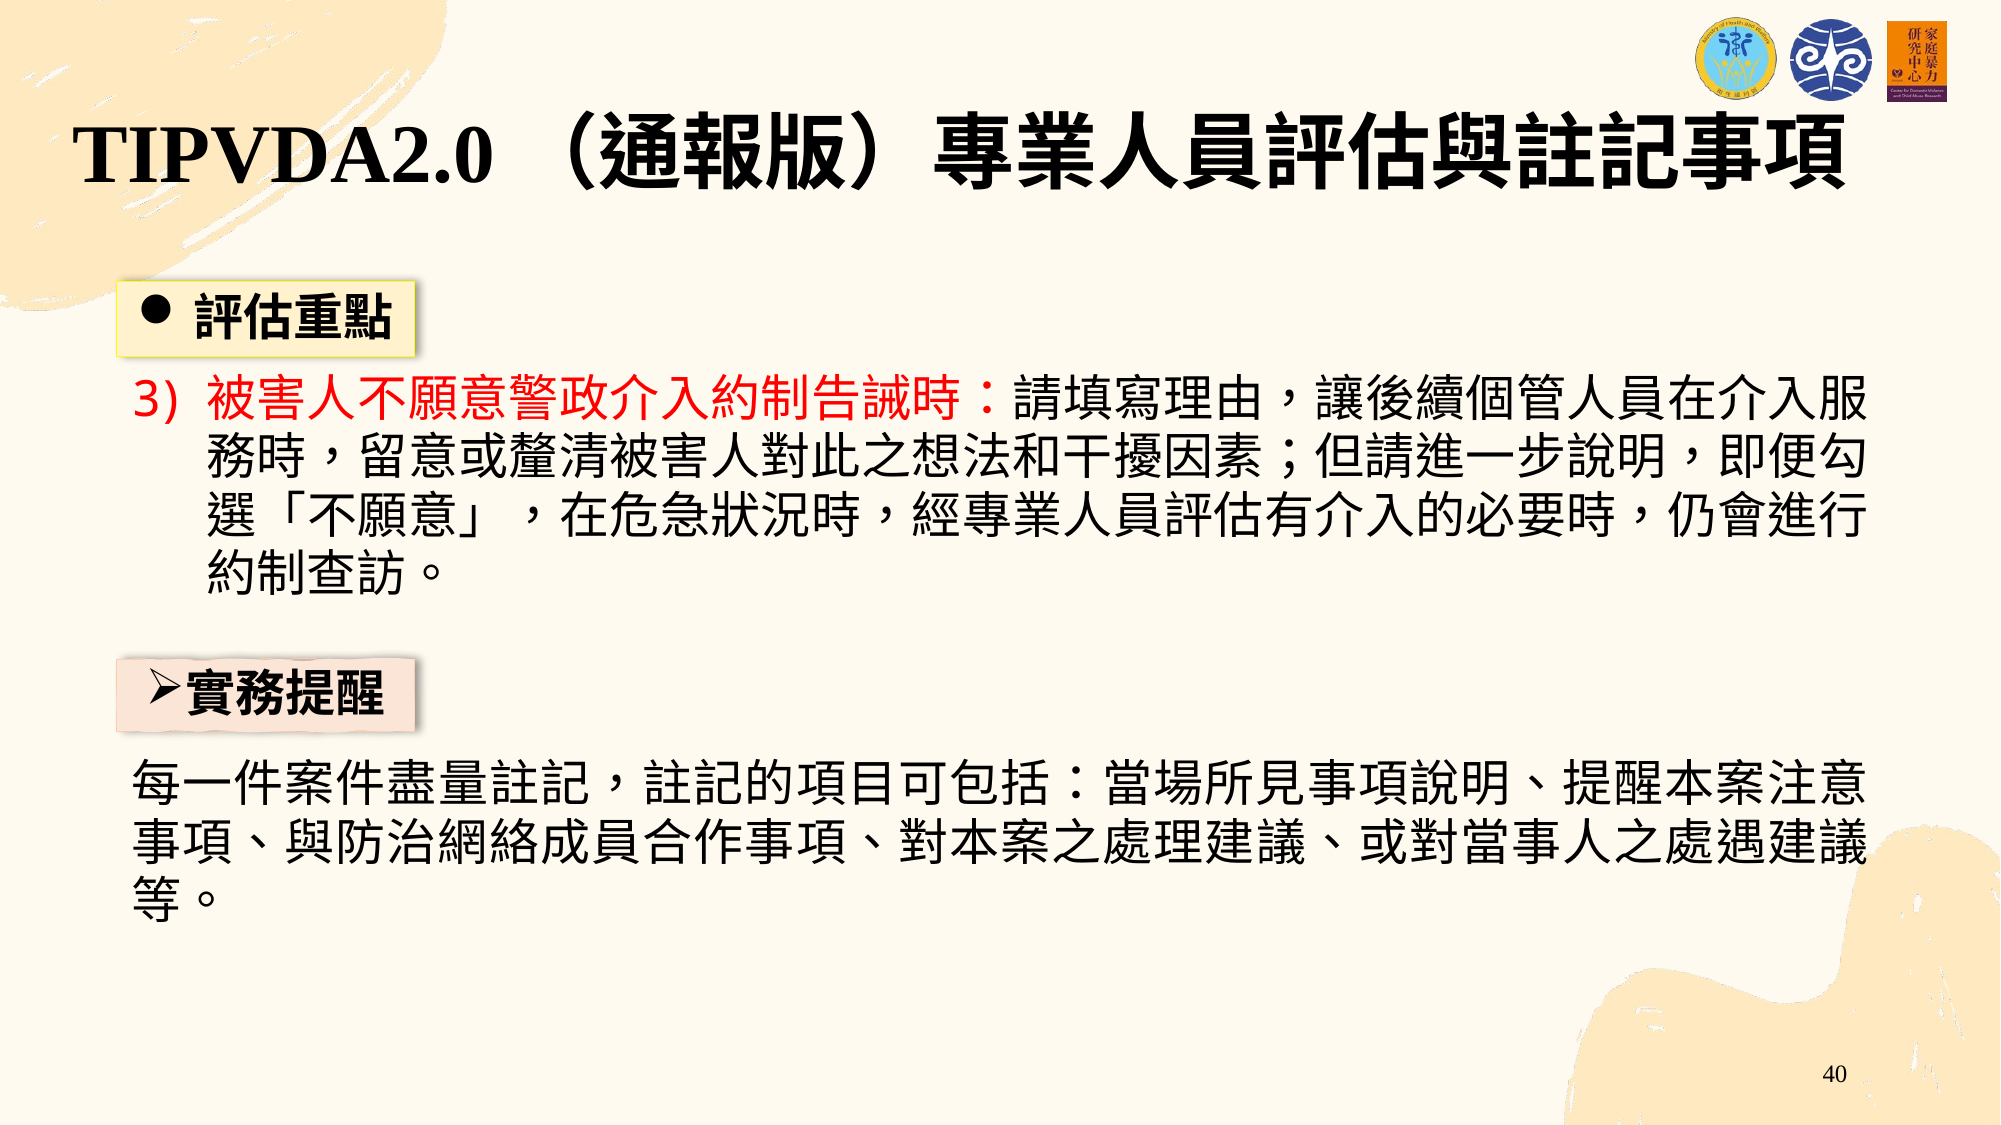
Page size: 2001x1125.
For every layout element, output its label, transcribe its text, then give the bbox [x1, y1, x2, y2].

list 評估重點 [116, 281, 415, 357]
title TIPVDA2.0（通報版）專業人員評估與註記事項 [57, 47, 2000, 265]
picture [1695, 17, 1947, 47]
text_box 實務提醒 [116, 657, 415, 733]
picture [0, 0, 478, 354]
text_box 每一件案件盡量註記，註記的項目可包括：當場所見事項說明、提醒本案注意事項、與防治網絡成員合作事項、對本案之處理建議、或對當事人之處遇建議等。 [116, 746, 1884, 956]
picture [1462, 799, 2001, 1125]
text_box 被害人不願意警政介入約制告誡時：請填寫理由，讓後續個管人員在介入服務時，留意或釐清被害人對此之想法和干擾因素；但請進一步說明，即便勾選「不願意」，在危急狀況時，經專業人員評估有介入的必要時，仍會進行約制查訪。 [116, 361, 1884, 688]
